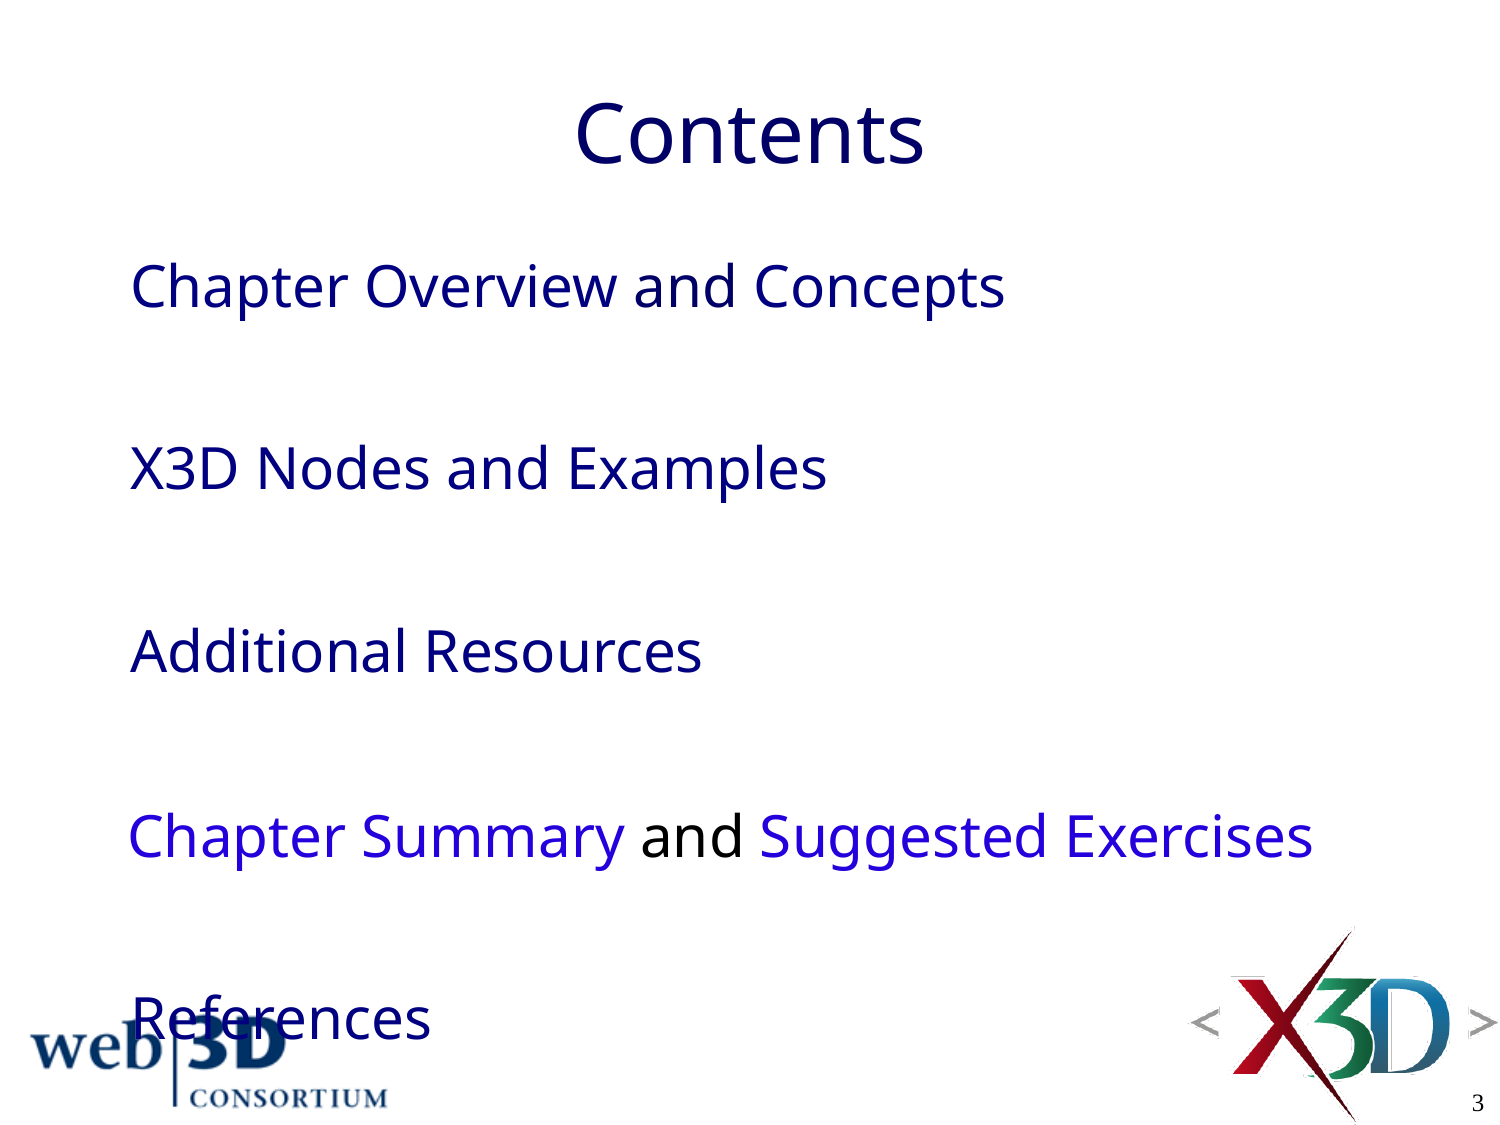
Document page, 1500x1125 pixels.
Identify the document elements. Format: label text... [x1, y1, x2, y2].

picture [1187, 926, 1500, 1125]
picture [141, 1002, 157, 1017]
picture [12, 998, 413, 1118]
list Chapter Overview and Concepts X3D Nodes and Examples Additional Resources Chapter Summary and Suggested Exercises References [112, 237, 1388, 1000]
title Contents [112, 37, 1388, 225]
